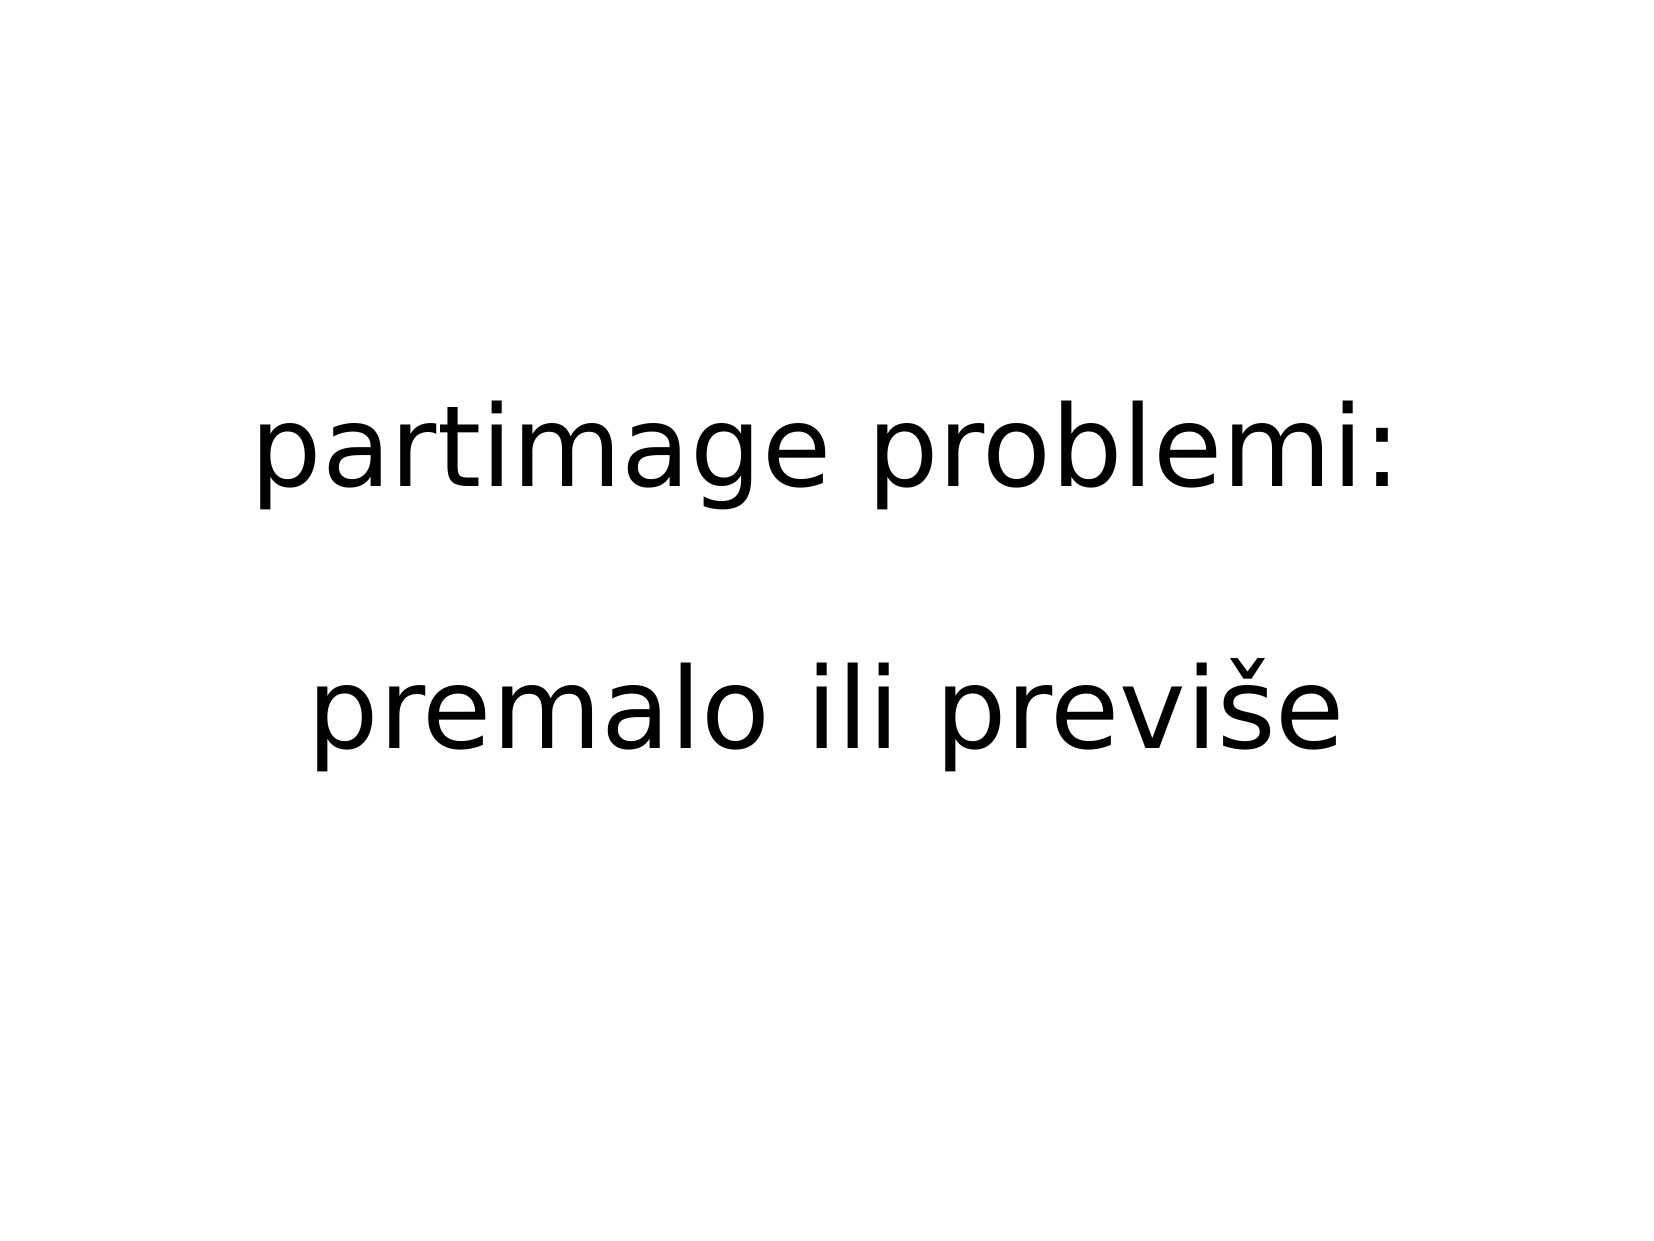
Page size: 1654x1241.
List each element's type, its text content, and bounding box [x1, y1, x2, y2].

subtitle partimage problemi: premalo ili previše [82, 49, 1571, 1109]
